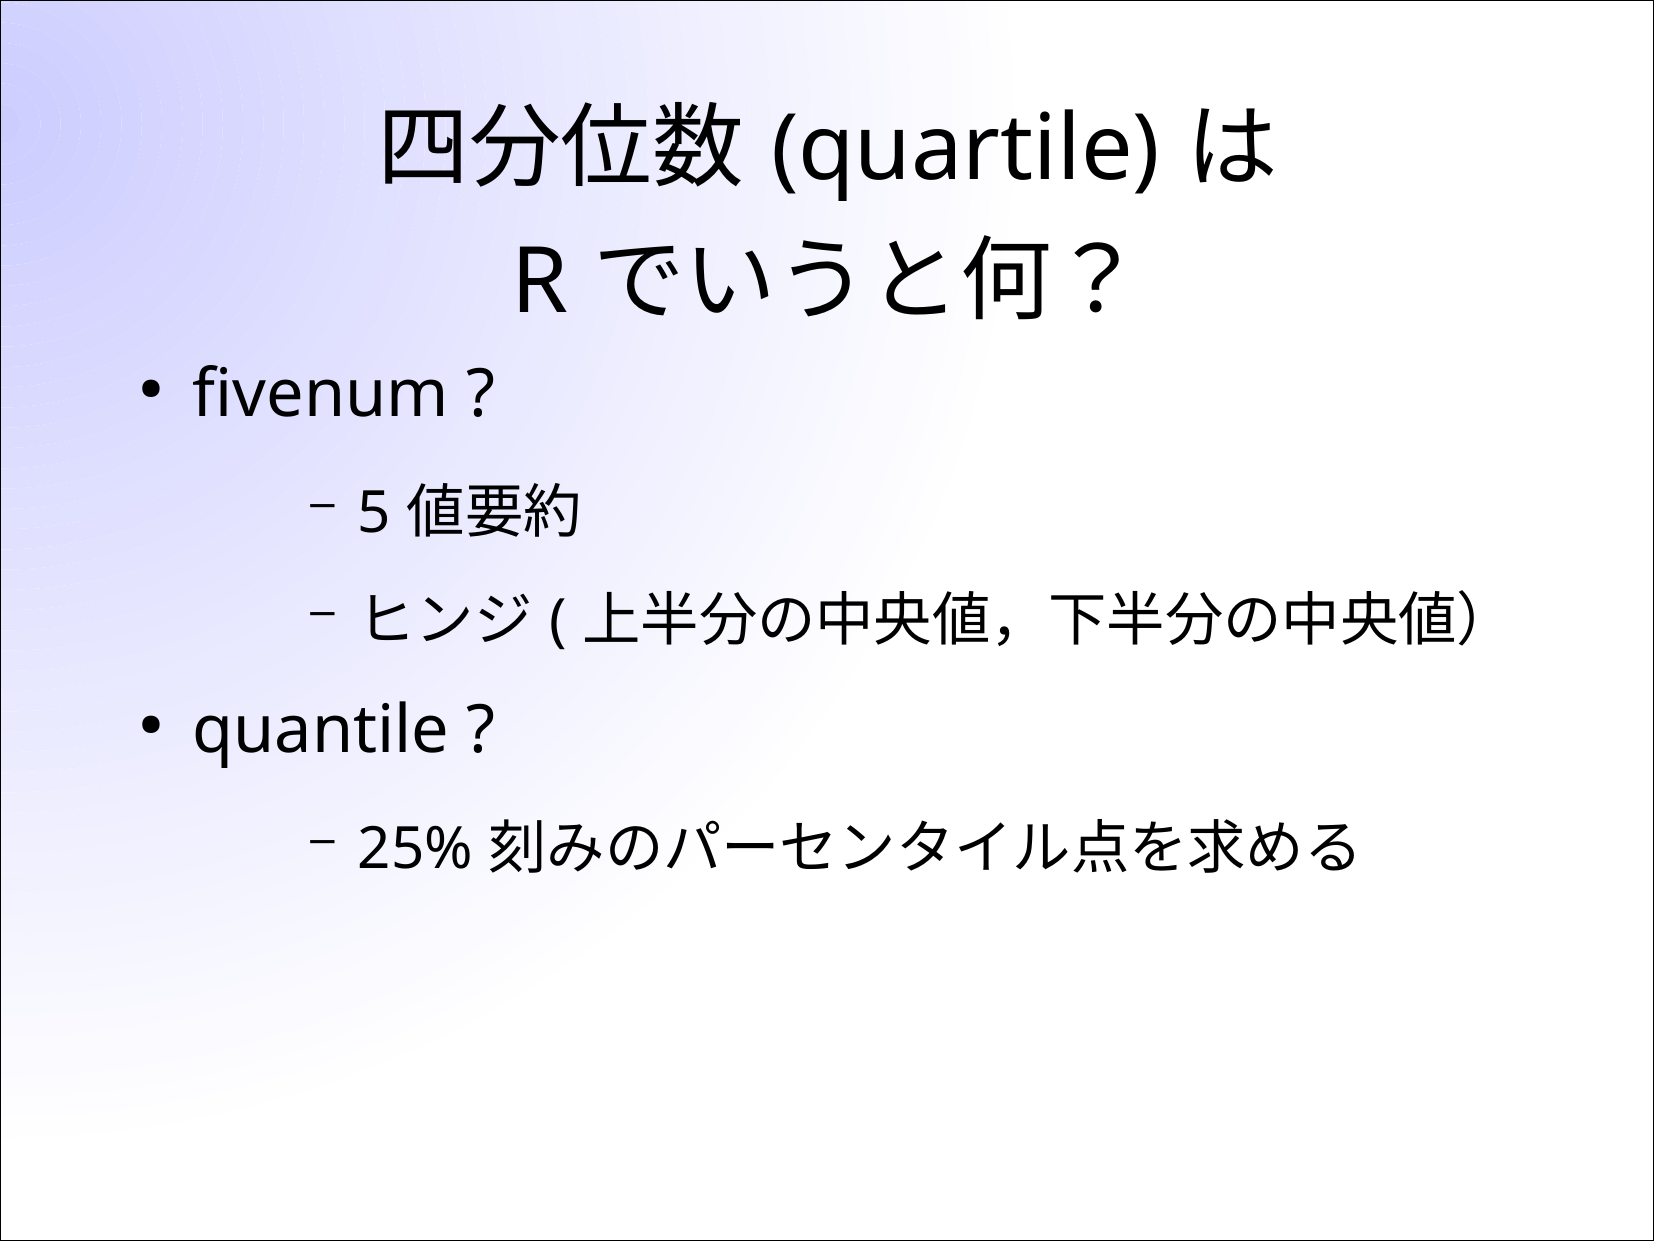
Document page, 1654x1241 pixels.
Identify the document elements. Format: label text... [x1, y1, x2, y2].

title 四分位数(quartile)は Rでいうと何？ [121, 105, 1534, 308]
list fivenum ? 5値要約 ヒンジ(上半分の中央値，下半分の中央値） quantile ? 25%刻みのパーセンタイル点を求める [121, 344, 1534, 1112]
